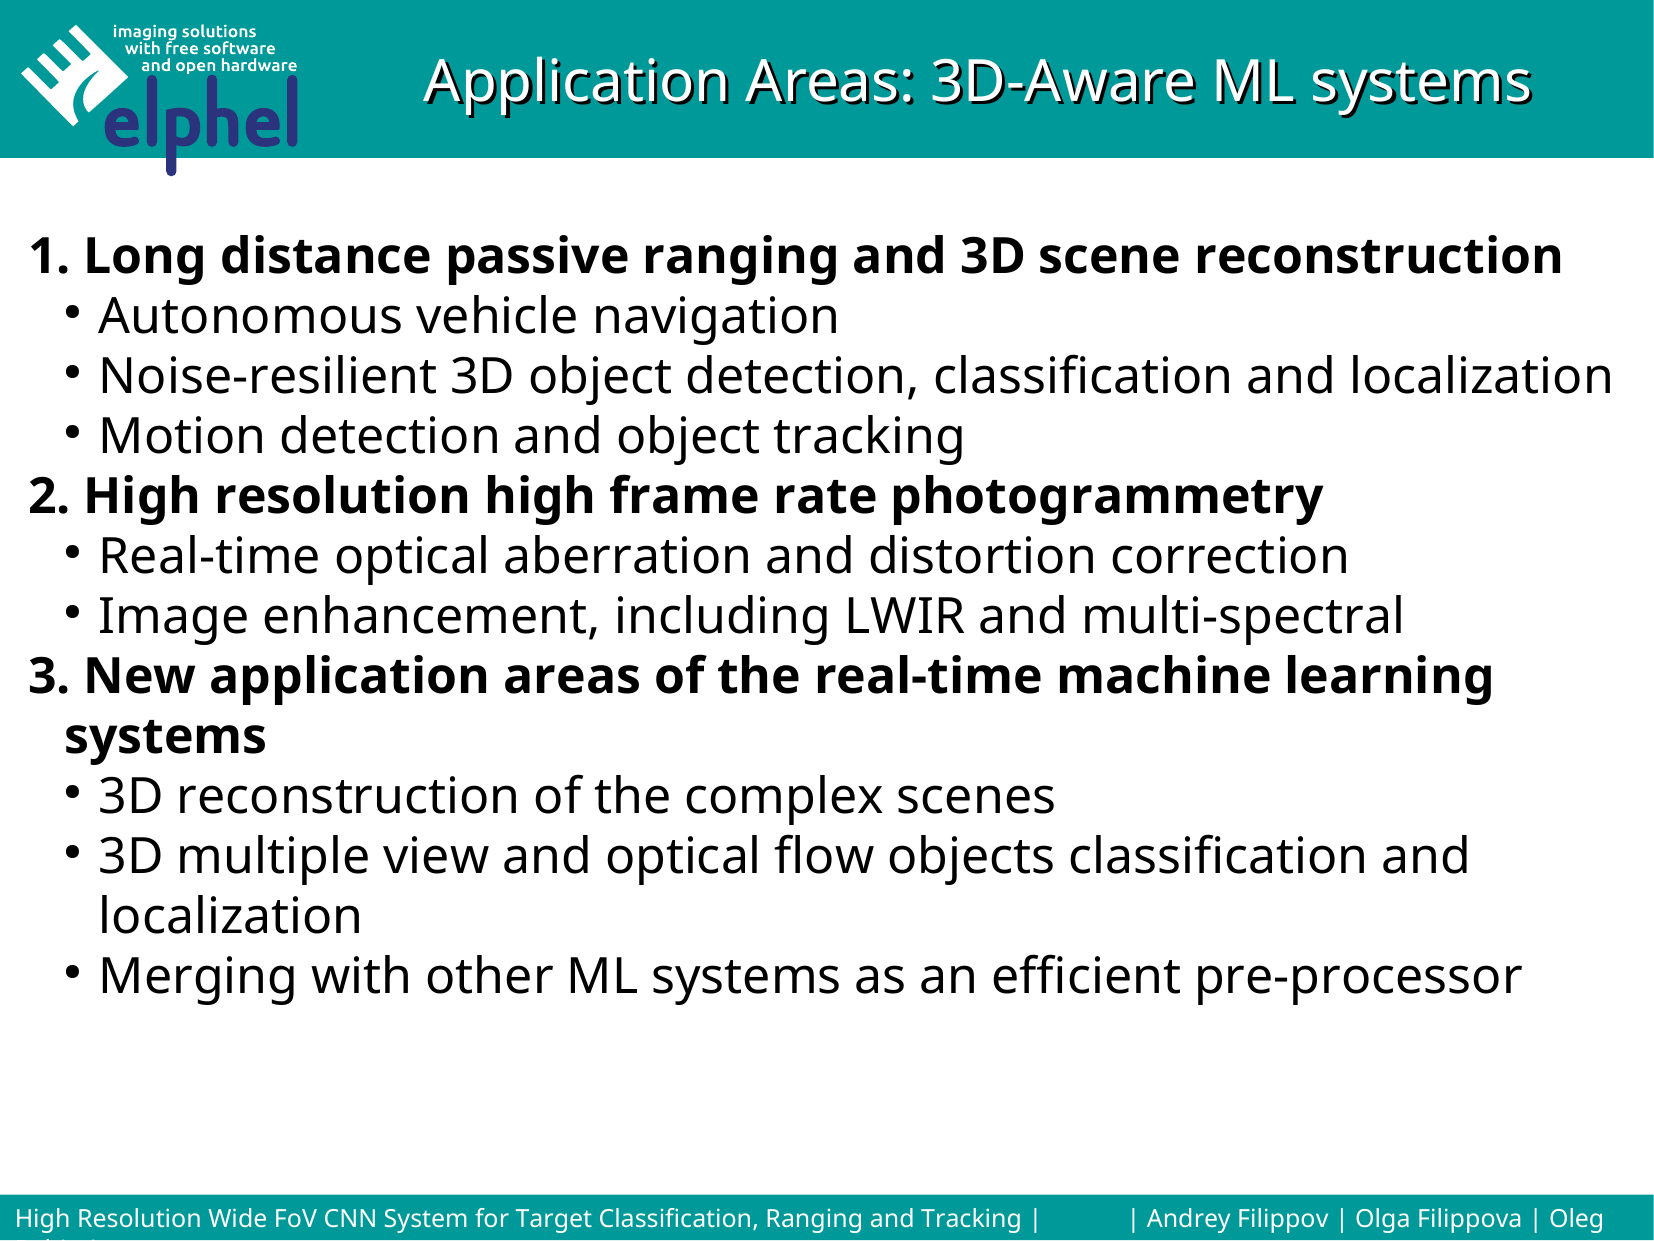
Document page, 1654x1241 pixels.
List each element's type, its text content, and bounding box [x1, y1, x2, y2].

title Application Areas: 3D-Aware ML systems [314, 0, 1643, 158]
text_box [850, 987, 917, 1058]
text_box Long distance passive ranging and 3D scene reconstruction Autonomous vehicle navigation Noise-resilient 3D object detection, classification and localization Motion detection and object tracking High resolution high frame rate photogrammetry Real-time optical aberration and distortion correction Image enhancement, including LWIR and multi-spectral New application areas of the real-time machine learning systems 3D reconstruction of the complex scenes 3D multiple view and optical flow objects classification and localization Merging with other ML systems as an efficient pre-processor [13, 155, 1654, 1191]
